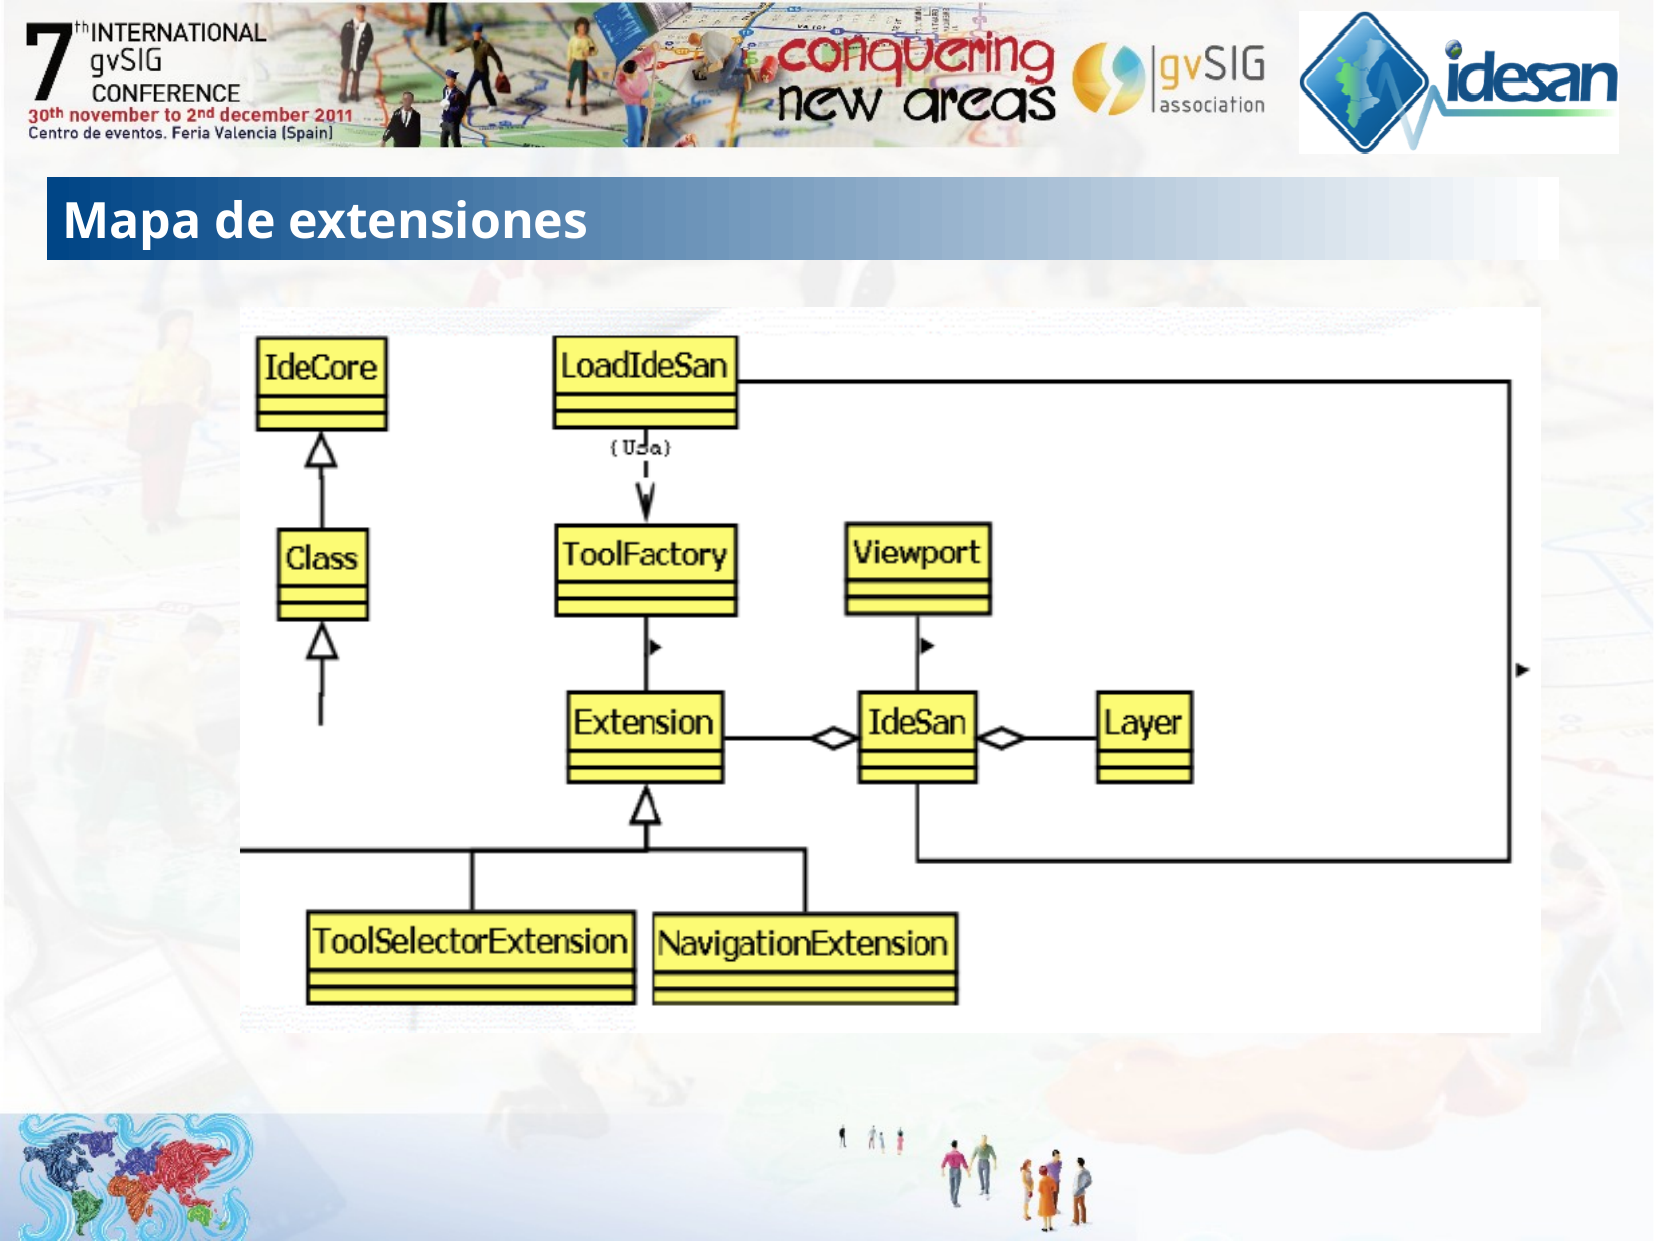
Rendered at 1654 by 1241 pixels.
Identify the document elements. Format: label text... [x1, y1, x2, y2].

text_box Mapa de extensiones [47, 177, 1560, 251]
picture [0, 0, 1654, 1241]
